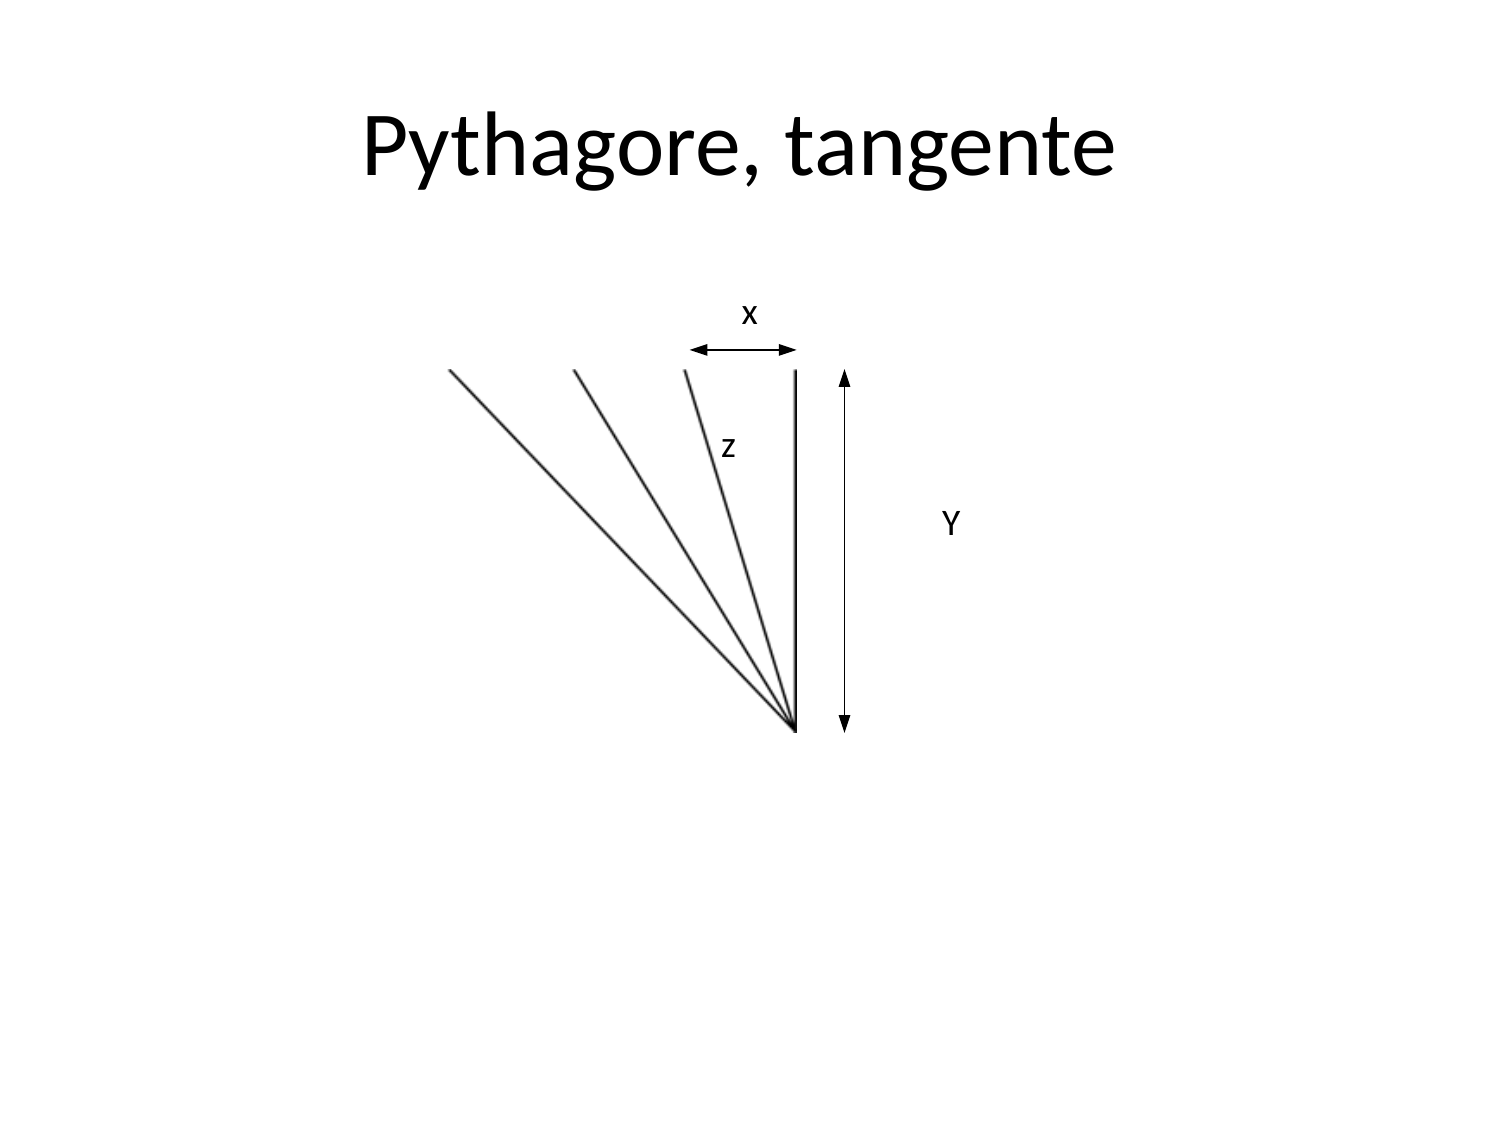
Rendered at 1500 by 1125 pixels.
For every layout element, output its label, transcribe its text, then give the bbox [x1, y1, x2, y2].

text_box Y [927, 490, 981, 551]
title Pythagore, tangente [75, 45, 1426, 233]
text_box x [726, 279, 780, 340]
picture [431, 369, 797, 733]
text_box z [705, 412, 756, 473]
